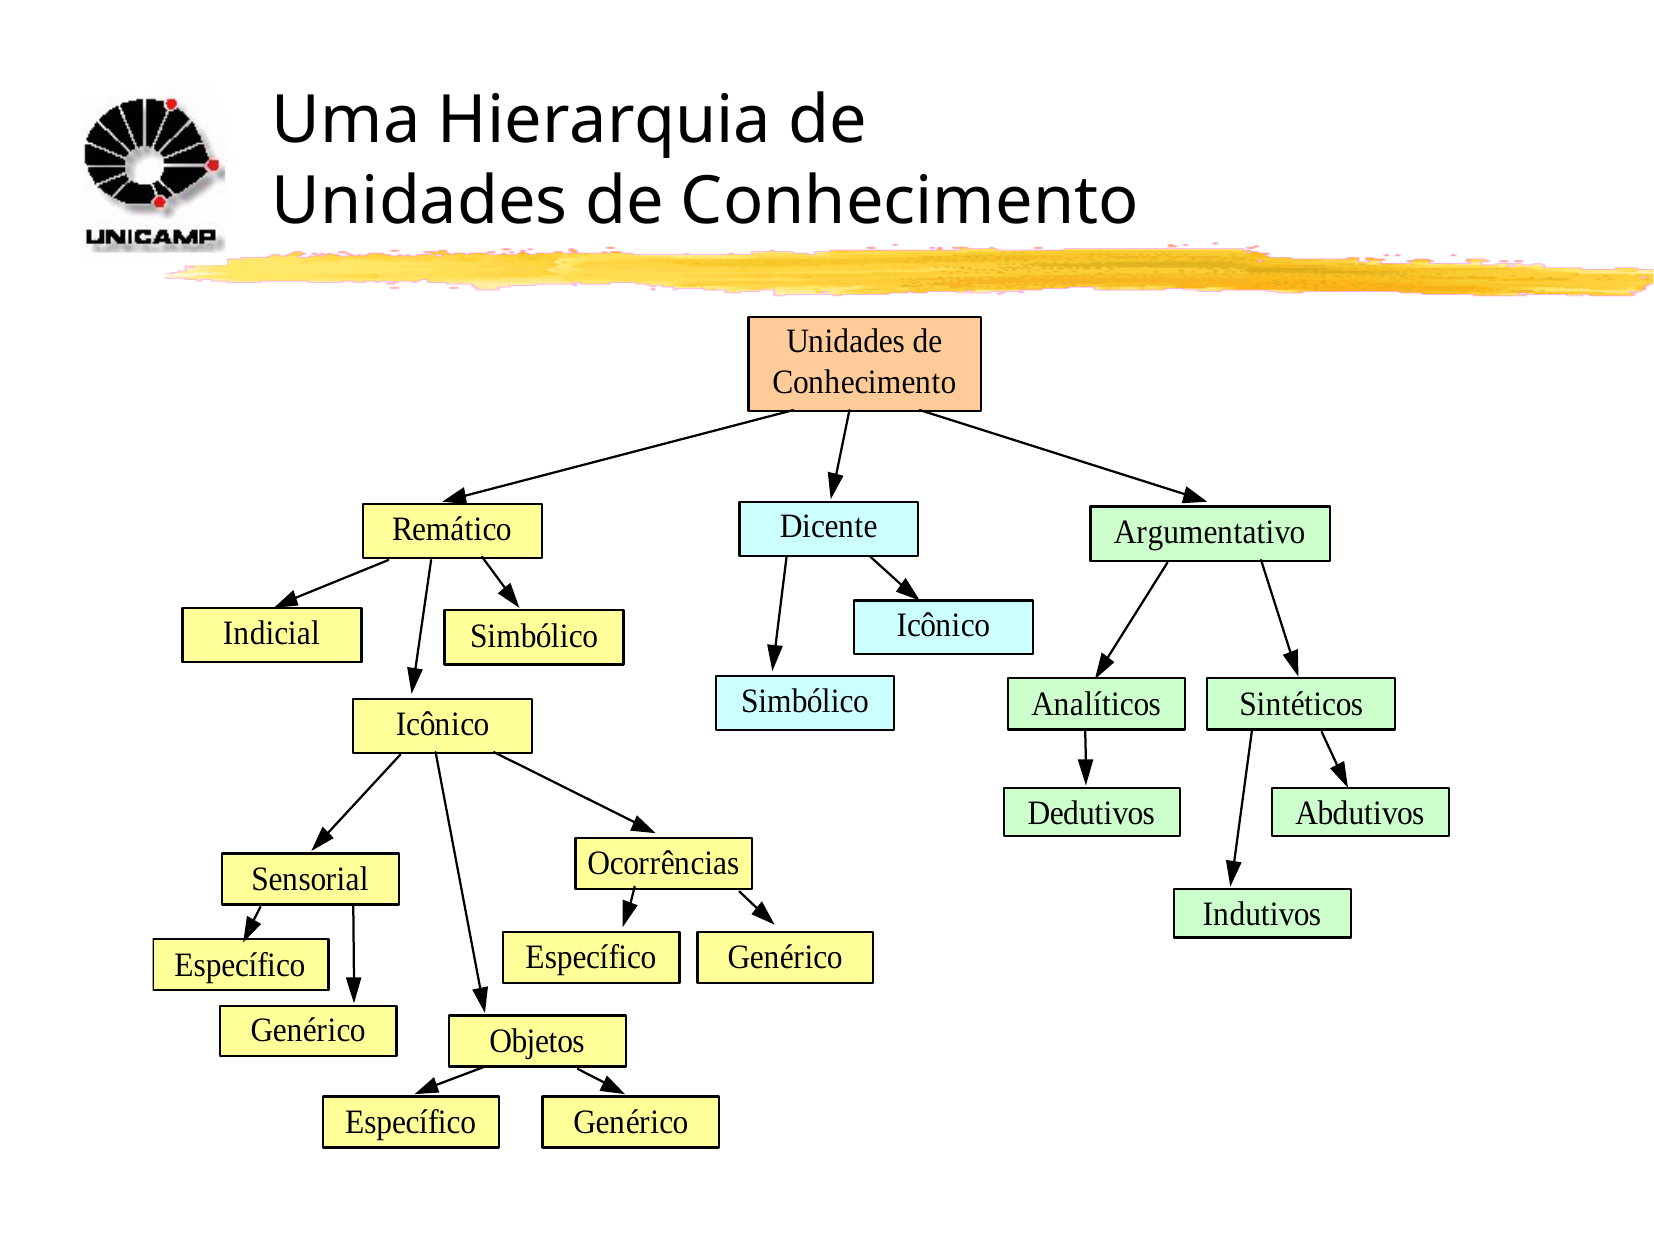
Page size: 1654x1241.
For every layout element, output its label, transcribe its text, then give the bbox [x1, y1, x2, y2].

chart [152, 316, 1451, 1150]
picture [82, 82, 1654, 308]
title Uma Hierarquia de Unidades de Conhecimento [257, 41, 1580, 248]
